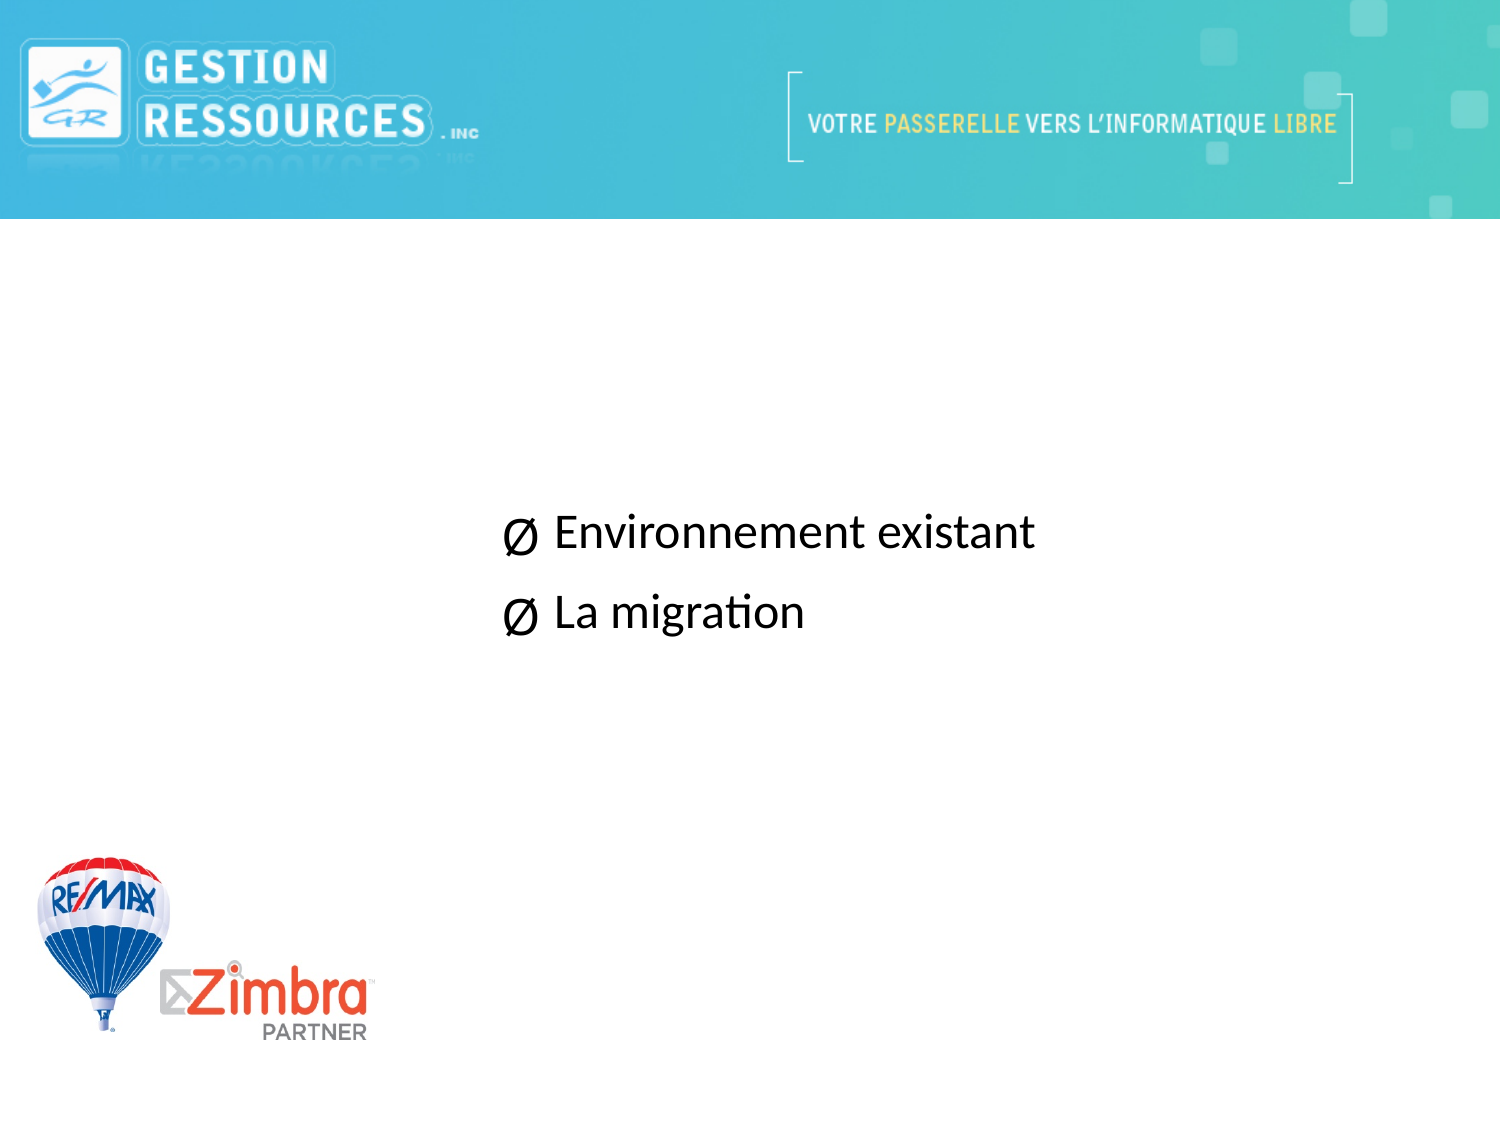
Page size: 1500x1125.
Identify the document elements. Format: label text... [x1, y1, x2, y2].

text_box Environnement existant La migration [468, 503, 1195, 742]
picture [35, 855, 375, 1040]
picture [0, 0, 1500, 219]
